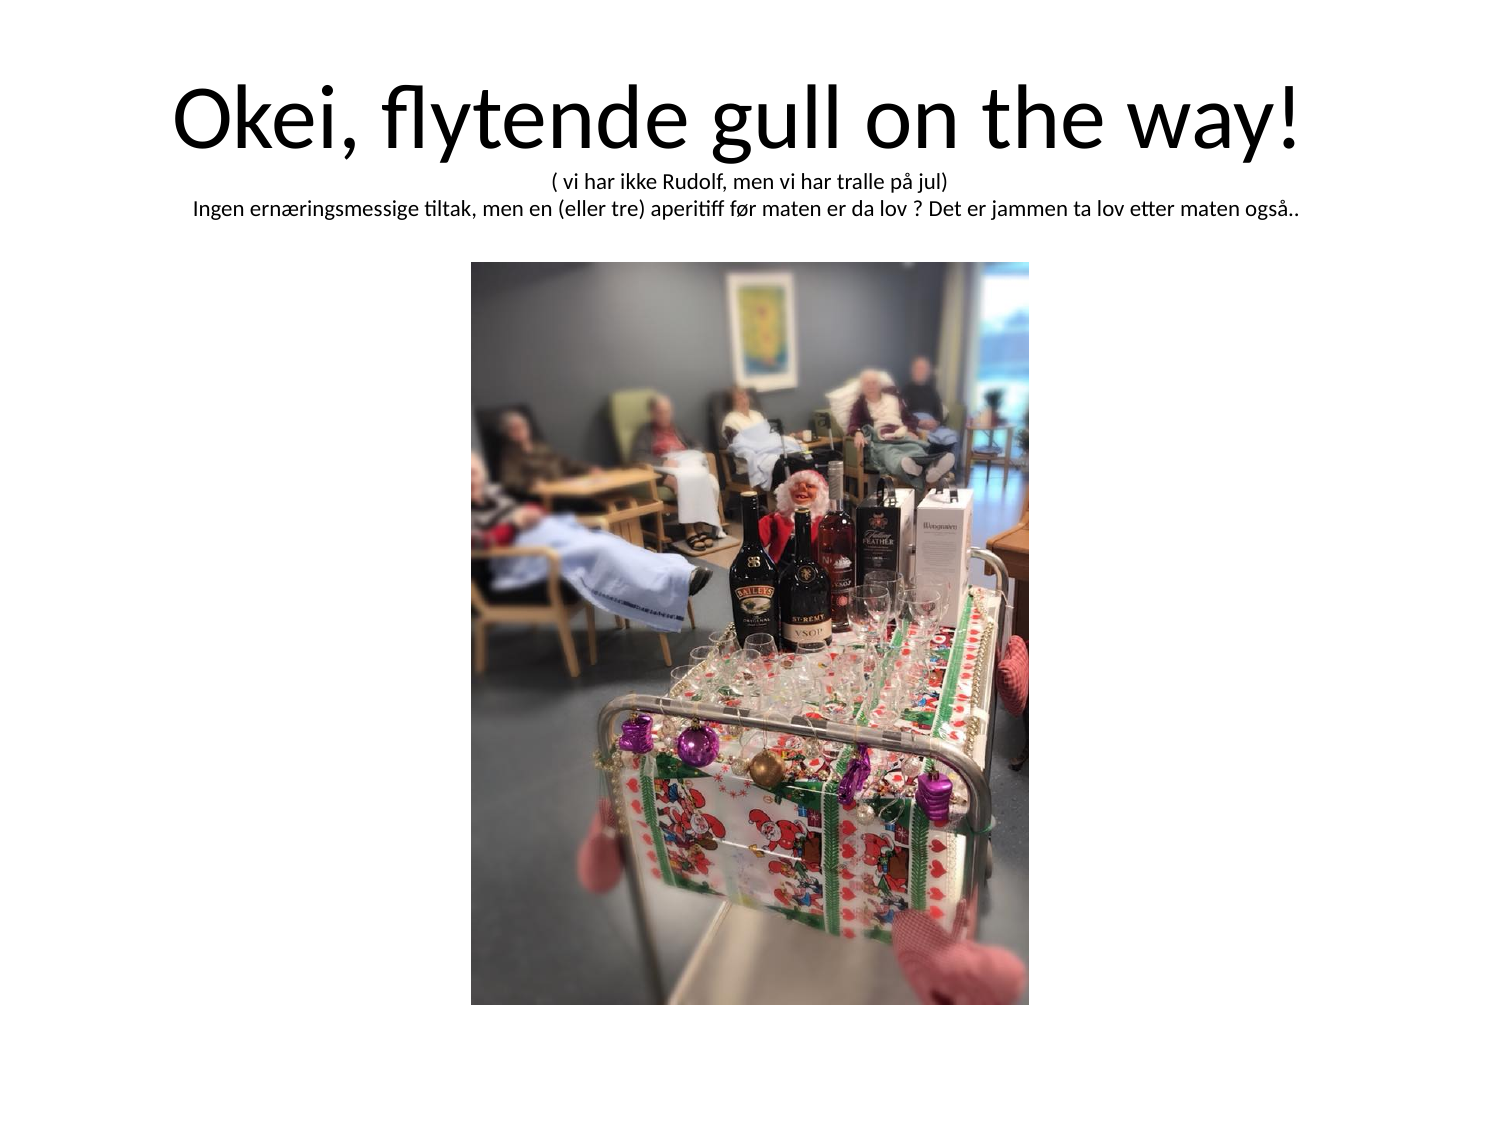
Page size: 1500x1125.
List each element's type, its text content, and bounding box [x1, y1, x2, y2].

picture [471, 262, 1029, 1005]
title Okei, flytende gull on the way! ( vi har ikke Rudolf, men vi har tralle på jul) Ingen ernæringsmessige tiltak, men en (eller tre) aperitiff før maten er da lov ? Det er jammen ta lov etter maten også.. [75, 45, 1426, 233]
